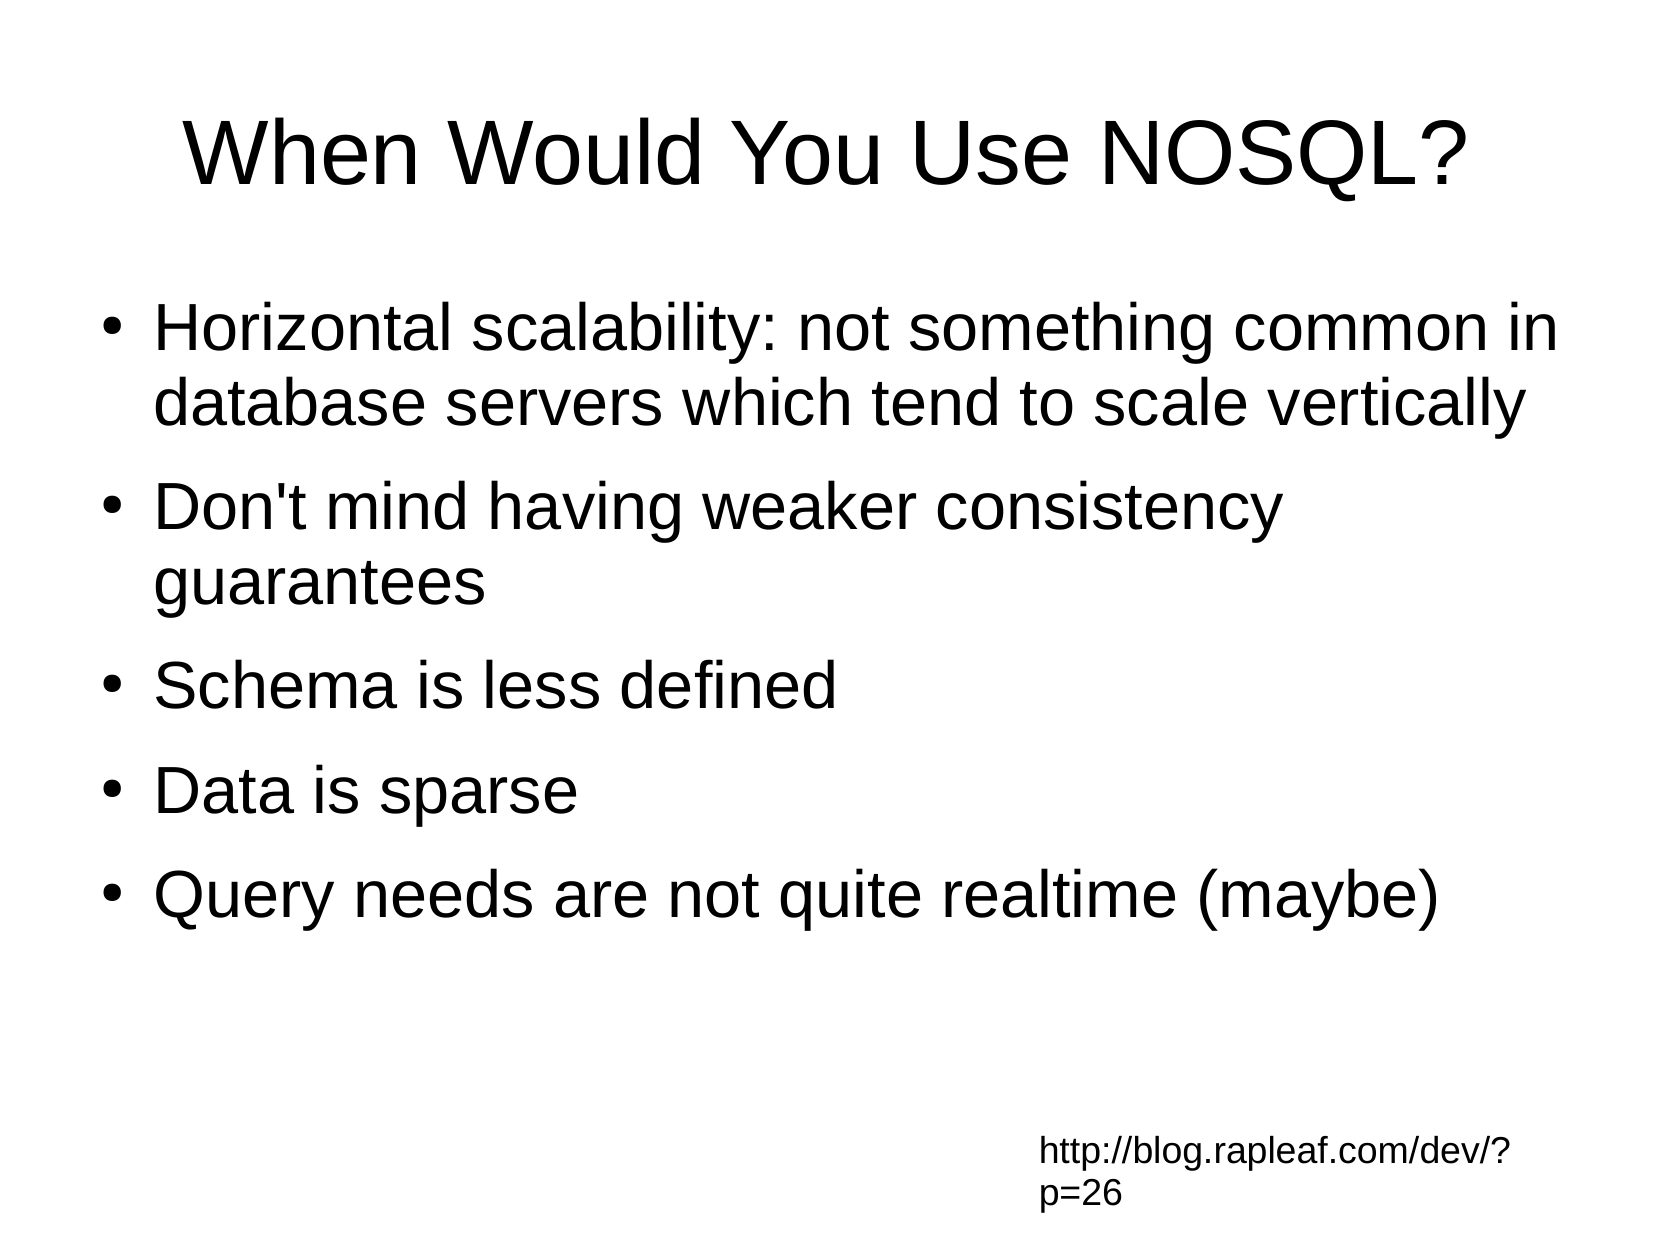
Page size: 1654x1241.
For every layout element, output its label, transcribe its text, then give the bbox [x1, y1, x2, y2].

list Horizontal scalability: not something common in database servers which tend to scale vertically Don't mind having weaker consistency guarantees Schema is less defined Data is sparse Query needs are not quite realtime (maybe) [82, 290, 1571, 1109]
text_box http://blog.rapleaf.com/dev/?p=26 [1023, 1121, 1611, 1184]
title When Would You Use NOSQL? [82, 56, 1571, 250]
